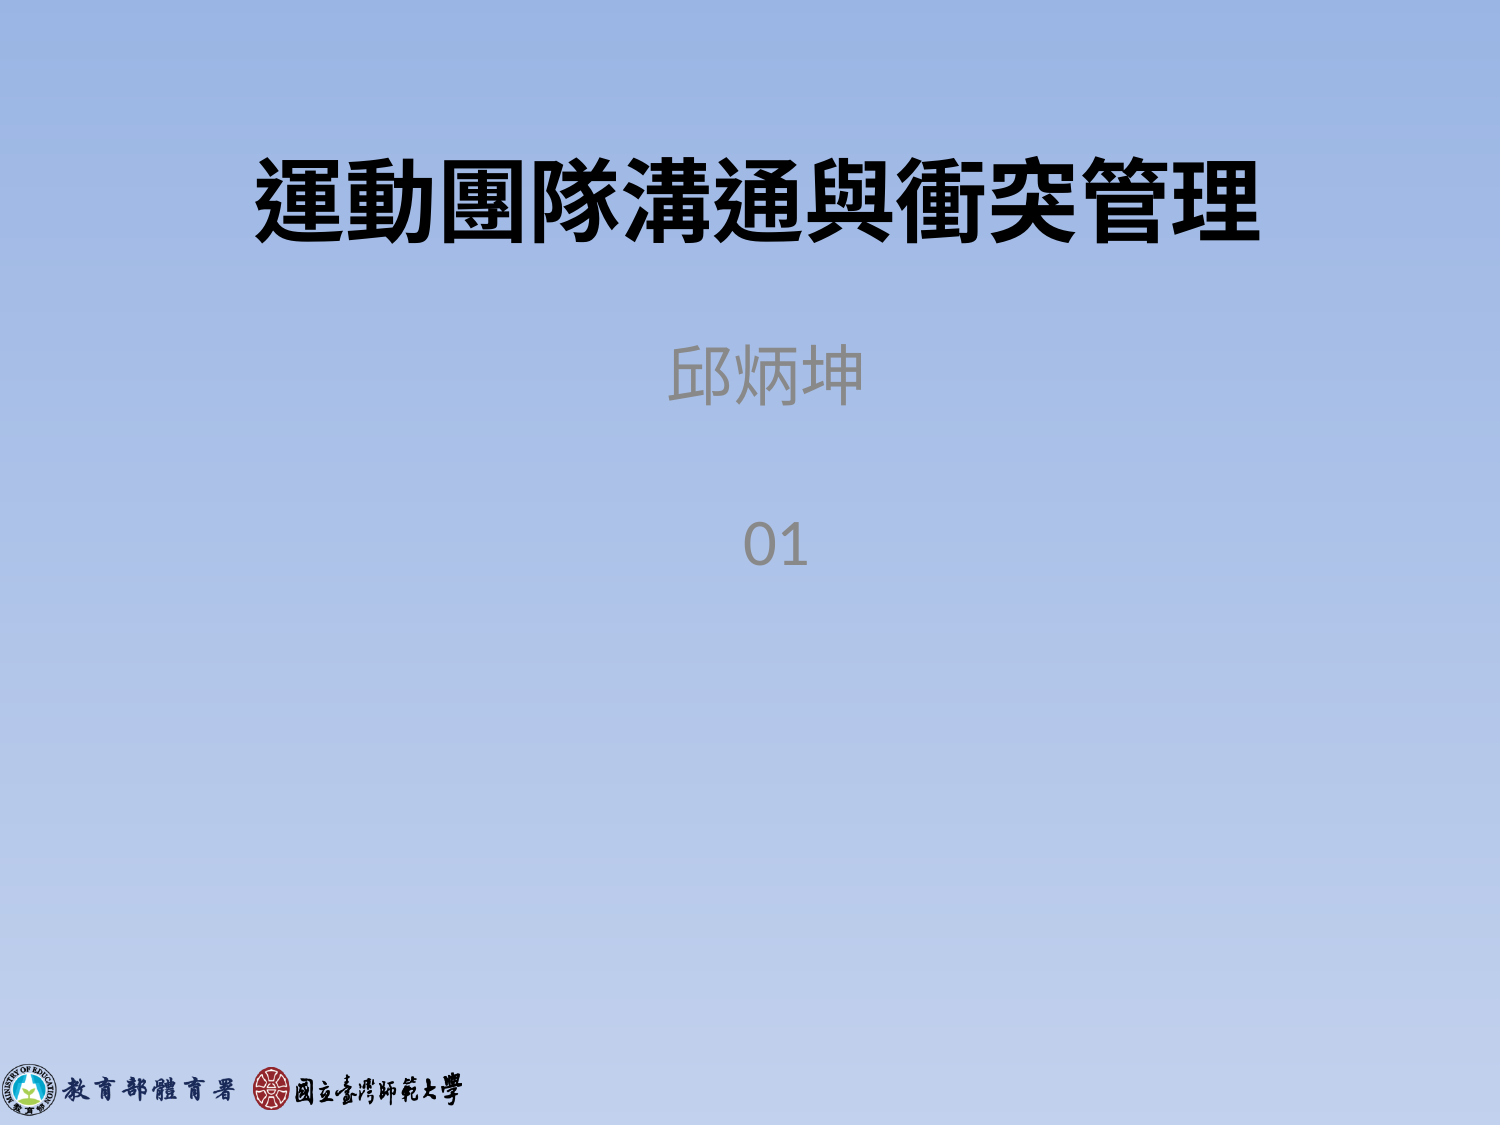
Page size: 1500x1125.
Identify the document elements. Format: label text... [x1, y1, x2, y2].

text_box 01 [251, 491, 1302, 598]
subtitle 邱炳坤 [242, 326, 1293, 433]
title 運動團隊溝通與衝突管理 [121, 78, 1397, 320]
picture [253, 1067, 462, 1110]
picture [0, 1051, 243, 1125]
